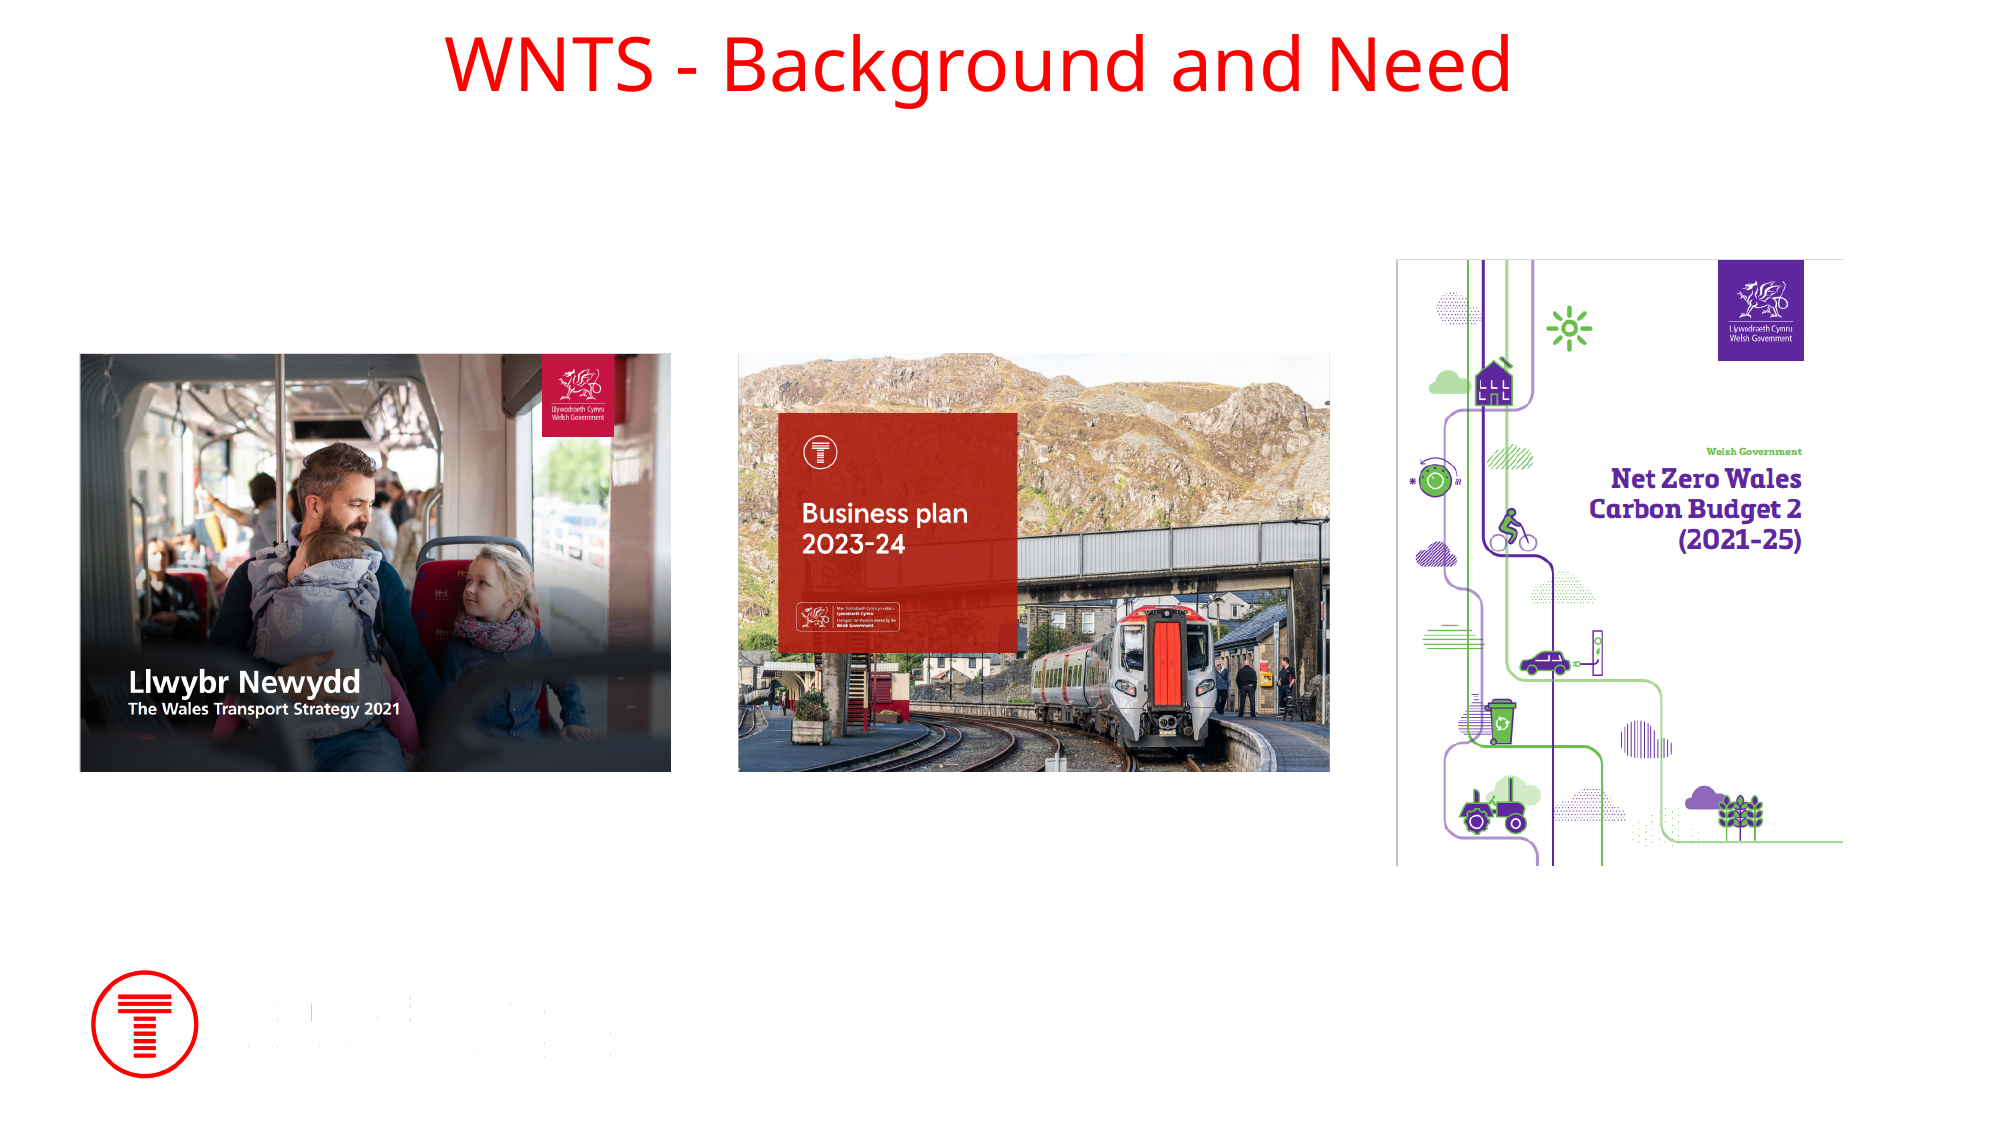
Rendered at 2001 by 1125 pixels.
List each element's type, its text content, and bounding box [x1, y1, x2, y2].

text_box WNTS - Background and Need [45, 25, 1916, 110]
picture [1396, 259, 1843, 866]
picture [79, 353, 671, 772]
picture [738, 353, 1330, 772]
list [33, 104, 1887, 924]
